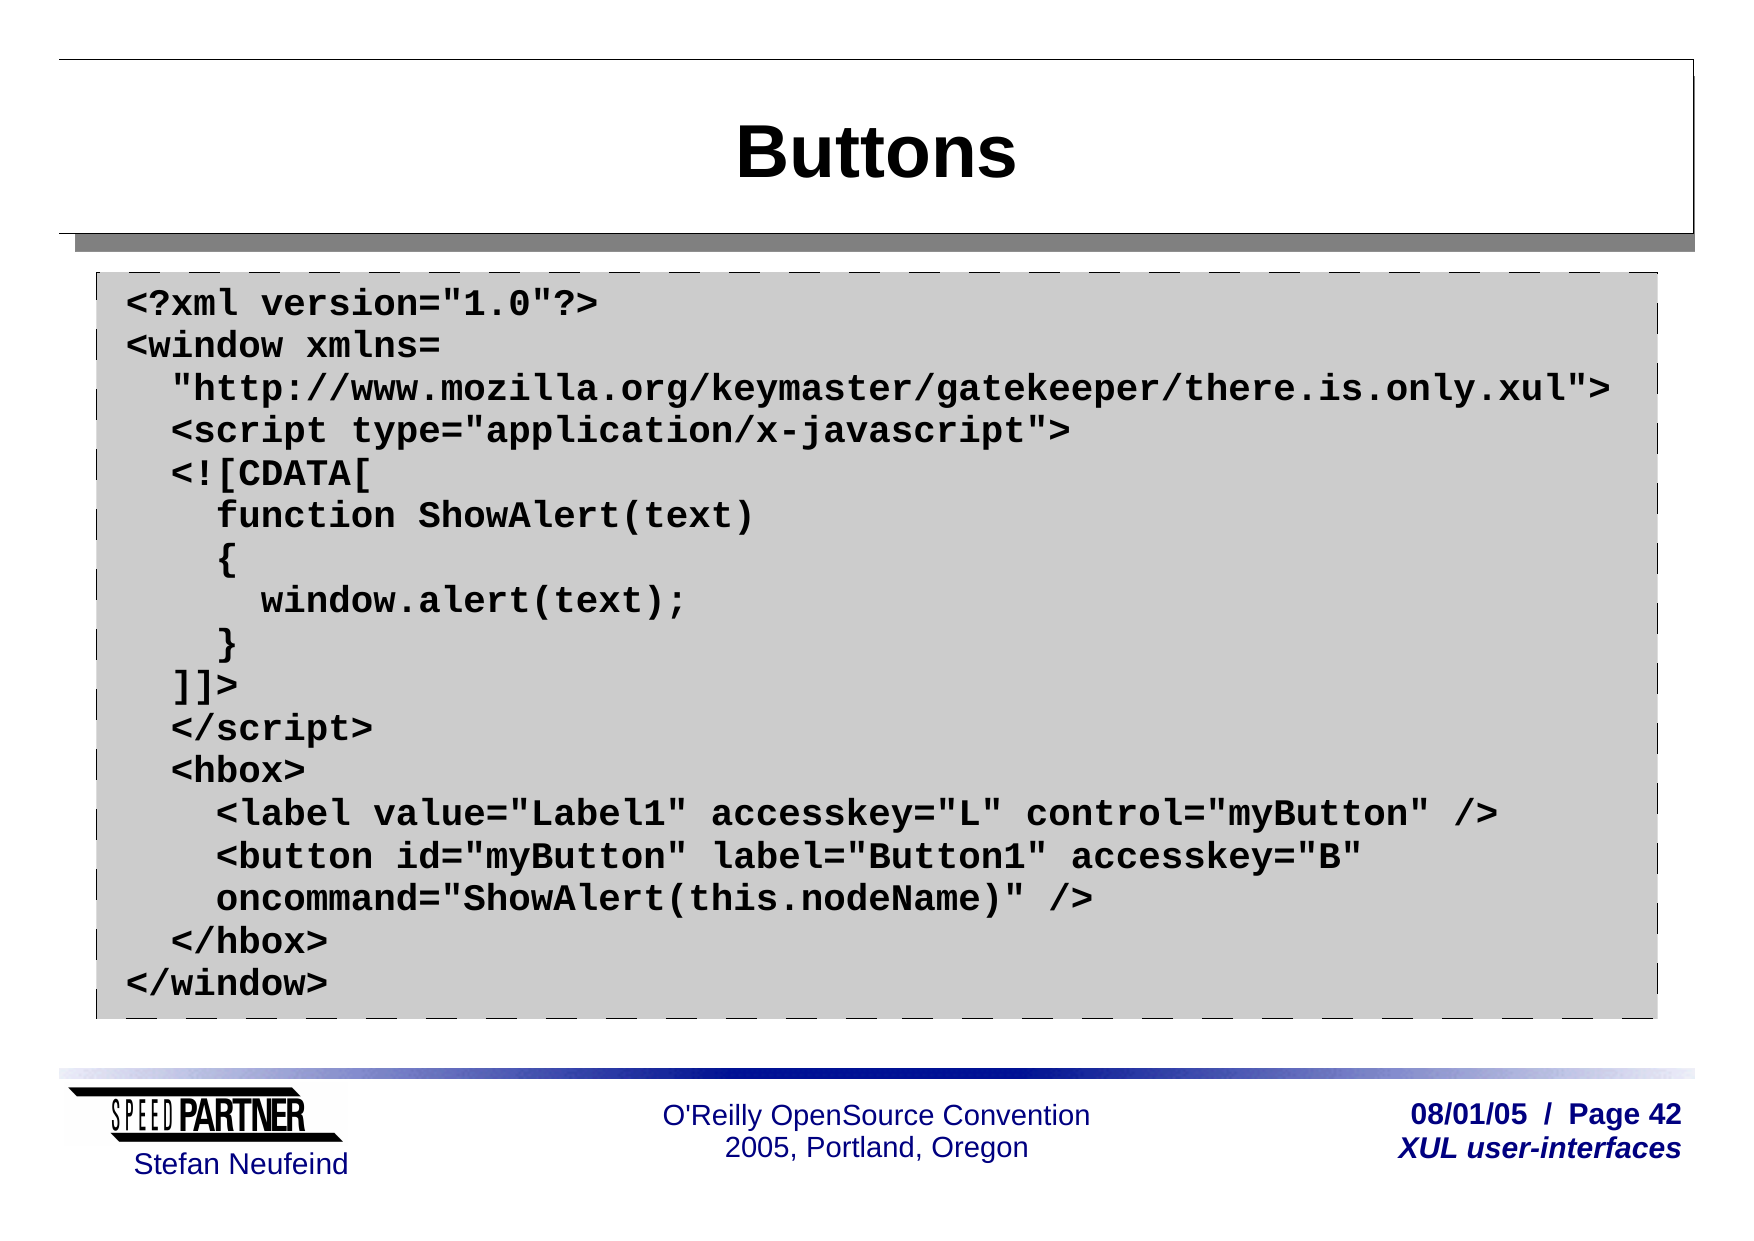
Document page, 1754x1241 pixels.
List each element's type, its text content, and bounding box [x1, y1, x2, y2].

picture [59, 1068, 1695, 1079]
title Buttons [59, 59, 1695, 244]
picture [64, 1082, 348, 1146]
text_box <?xml version="1.0"?> <window xmlns= "http://www.mozilla.org/keymaster/gatekeeper/there.is.only.xul"> <script type="application/x-javascript"> <![CDATA[ function ShowAlert(text) { window.alert(text); } ]]> </script> <hbox> <label value="Label1" accesskey="L" control="myButton" /> <button id="myButton" label="Button1" accesskey="B" oncommand="ShowAlert(this.nodeName)" /> </hbox> </window> [96, 272, 1658, 1019]
